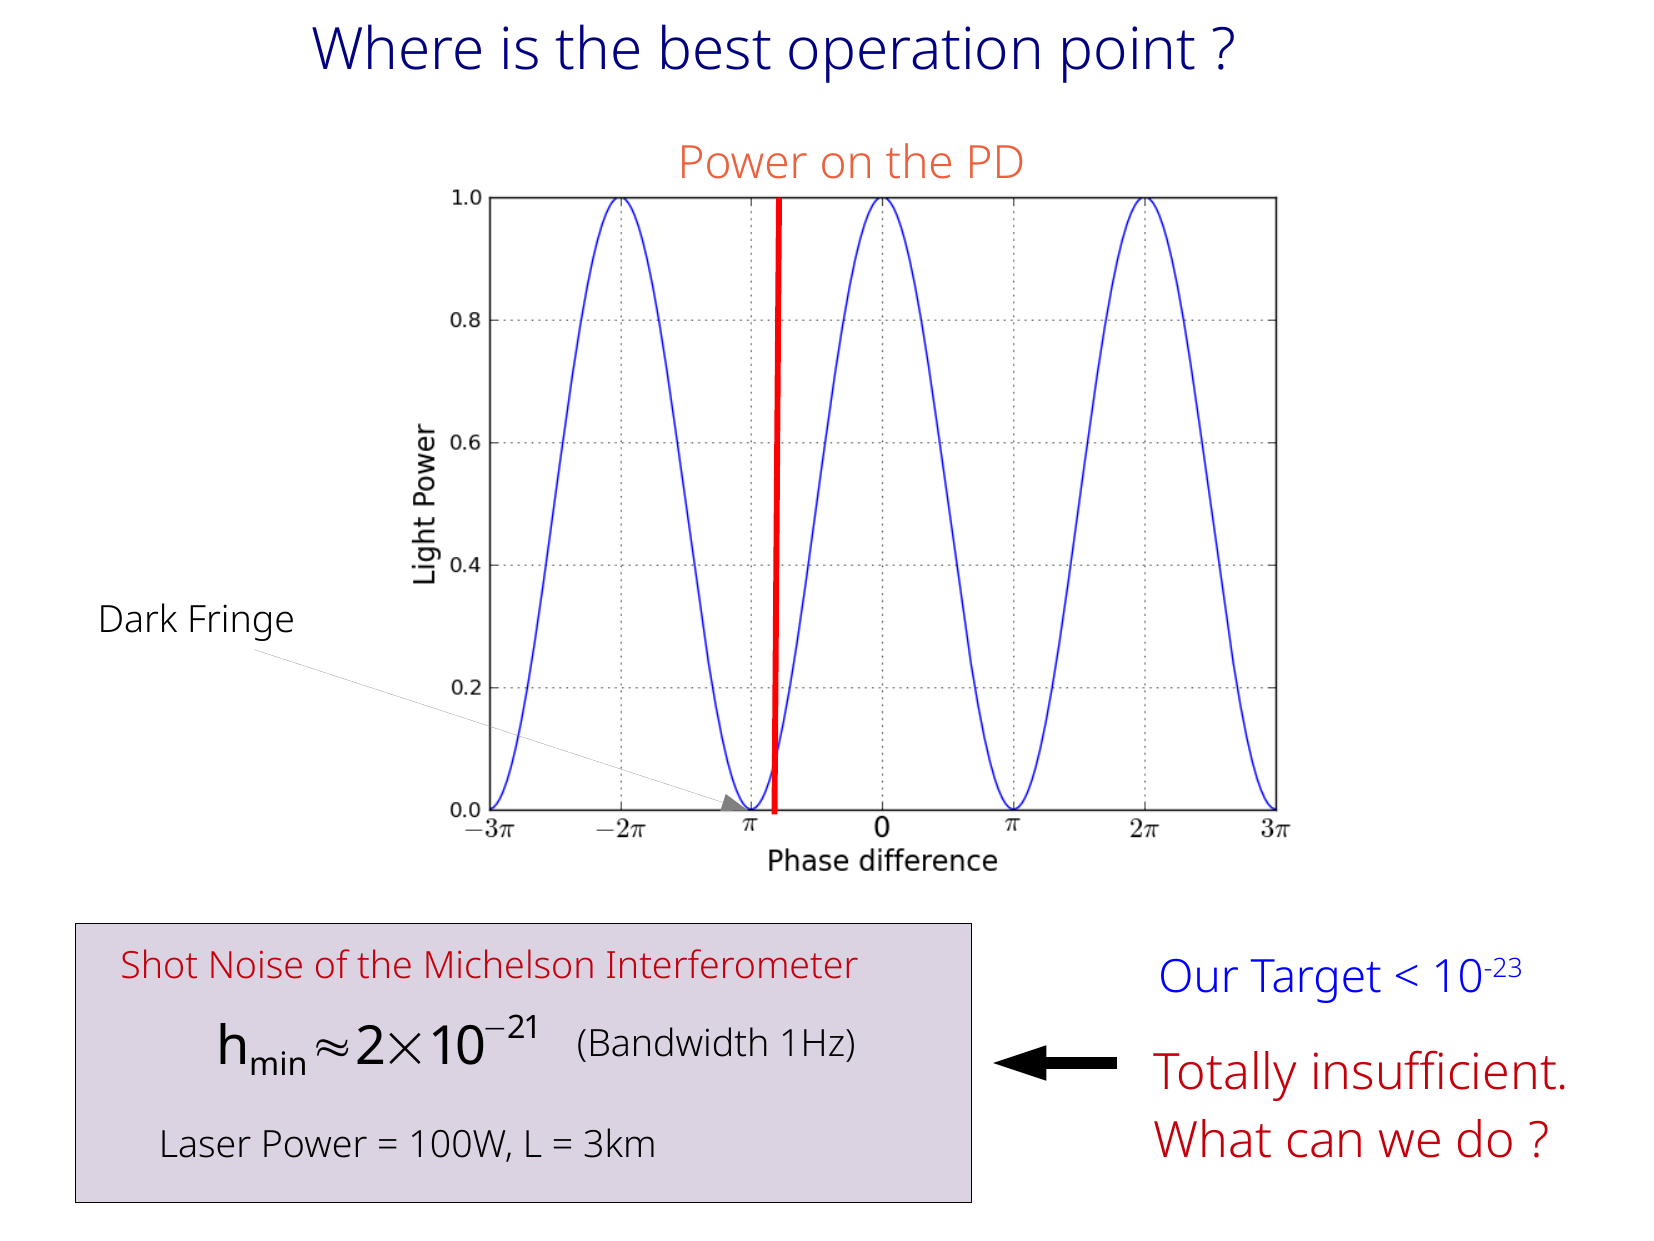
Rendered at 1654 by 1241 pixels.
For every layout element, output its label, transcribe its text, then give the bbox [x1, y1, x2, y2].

text_box Totally insufficient. What can we do ? [1139, 1028, 1638, 1194]
text_box Dark Fringe [82, 585, 416, 657]
text_box [75, 923, 972, 1203]
text_box Our Target < 10-23 [1143, 936, 1585, 1021]
text_box (Bandwidth 1Hz) [562, 1009, 902, 1081]
chart [210, 1013, 546, 1084]
text_box Shot Noise of the Michelson Interferometer [105, 931, 953, 1003]
text_box Laser Power = 100W, L = 3km [144, 1110, 744, 1182]
picture [362, 121, 1377, 886]
text_box Power on the PD [663, 121, 1120, 206]
text_box Where is the best operation point ? [296, 0, 1358, 103]
